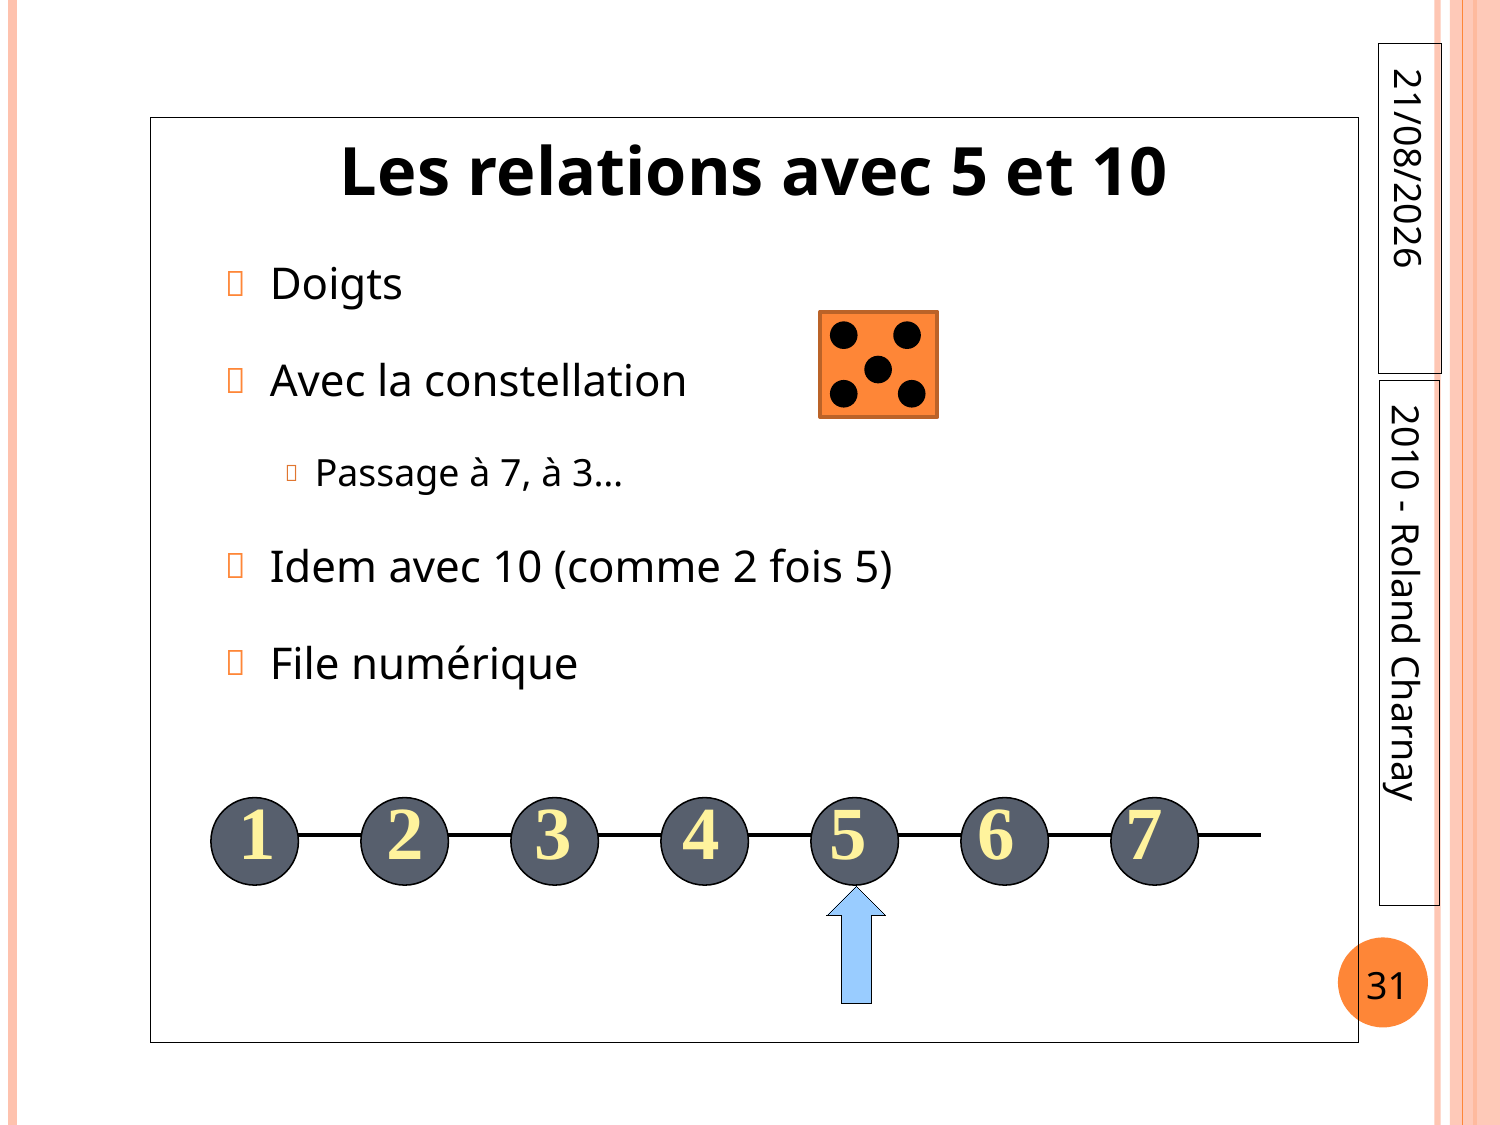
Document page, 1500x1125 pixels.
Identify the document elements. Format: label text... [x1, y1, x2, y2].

text_box 1 2 3 4 5 6 7 [223, 785, 1329, 891]
text_box [210, 811, 223, 872]
text_box [820, 311, 938, 418]
text_box [826, 891, 886, 1004]
text_box <numéro> [1351, 952, 1452, 1038]
list Les relations avec 5 et 10 Doigts Avec la constellation Passage à 7, à 3… Idem avec 10 (comme 2 fois 5) File numérique [150, 117, 1359, 1043]
